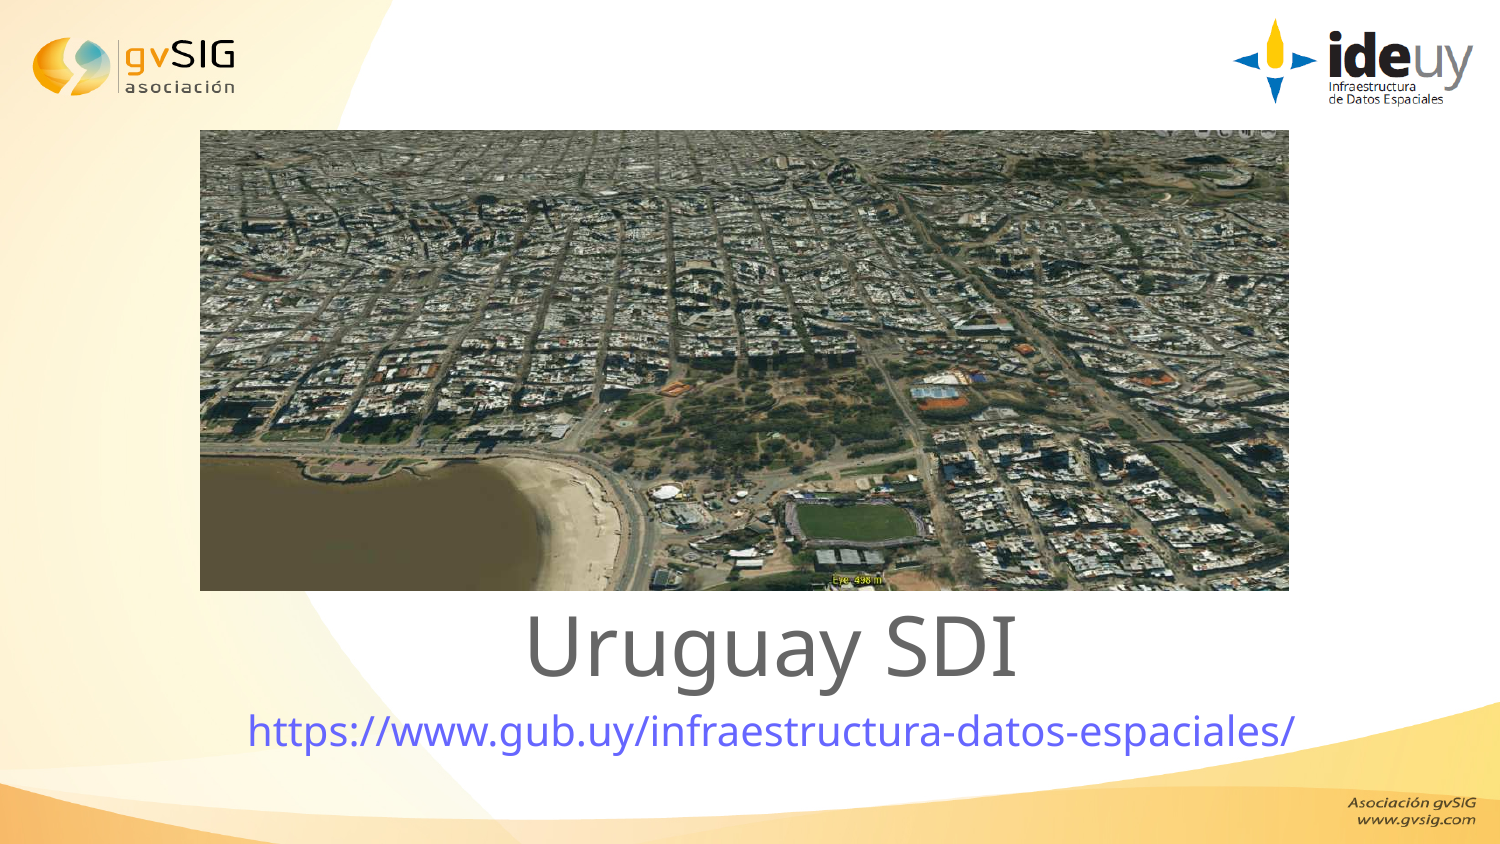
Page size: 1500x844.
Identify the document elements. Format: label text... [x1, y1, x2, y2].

picture [0, 0, 1500, 844]
title Uruguay SDI https://www.gub.uy/infraestructura-datos-espaciales/ [123, 574, 1420, 773]
